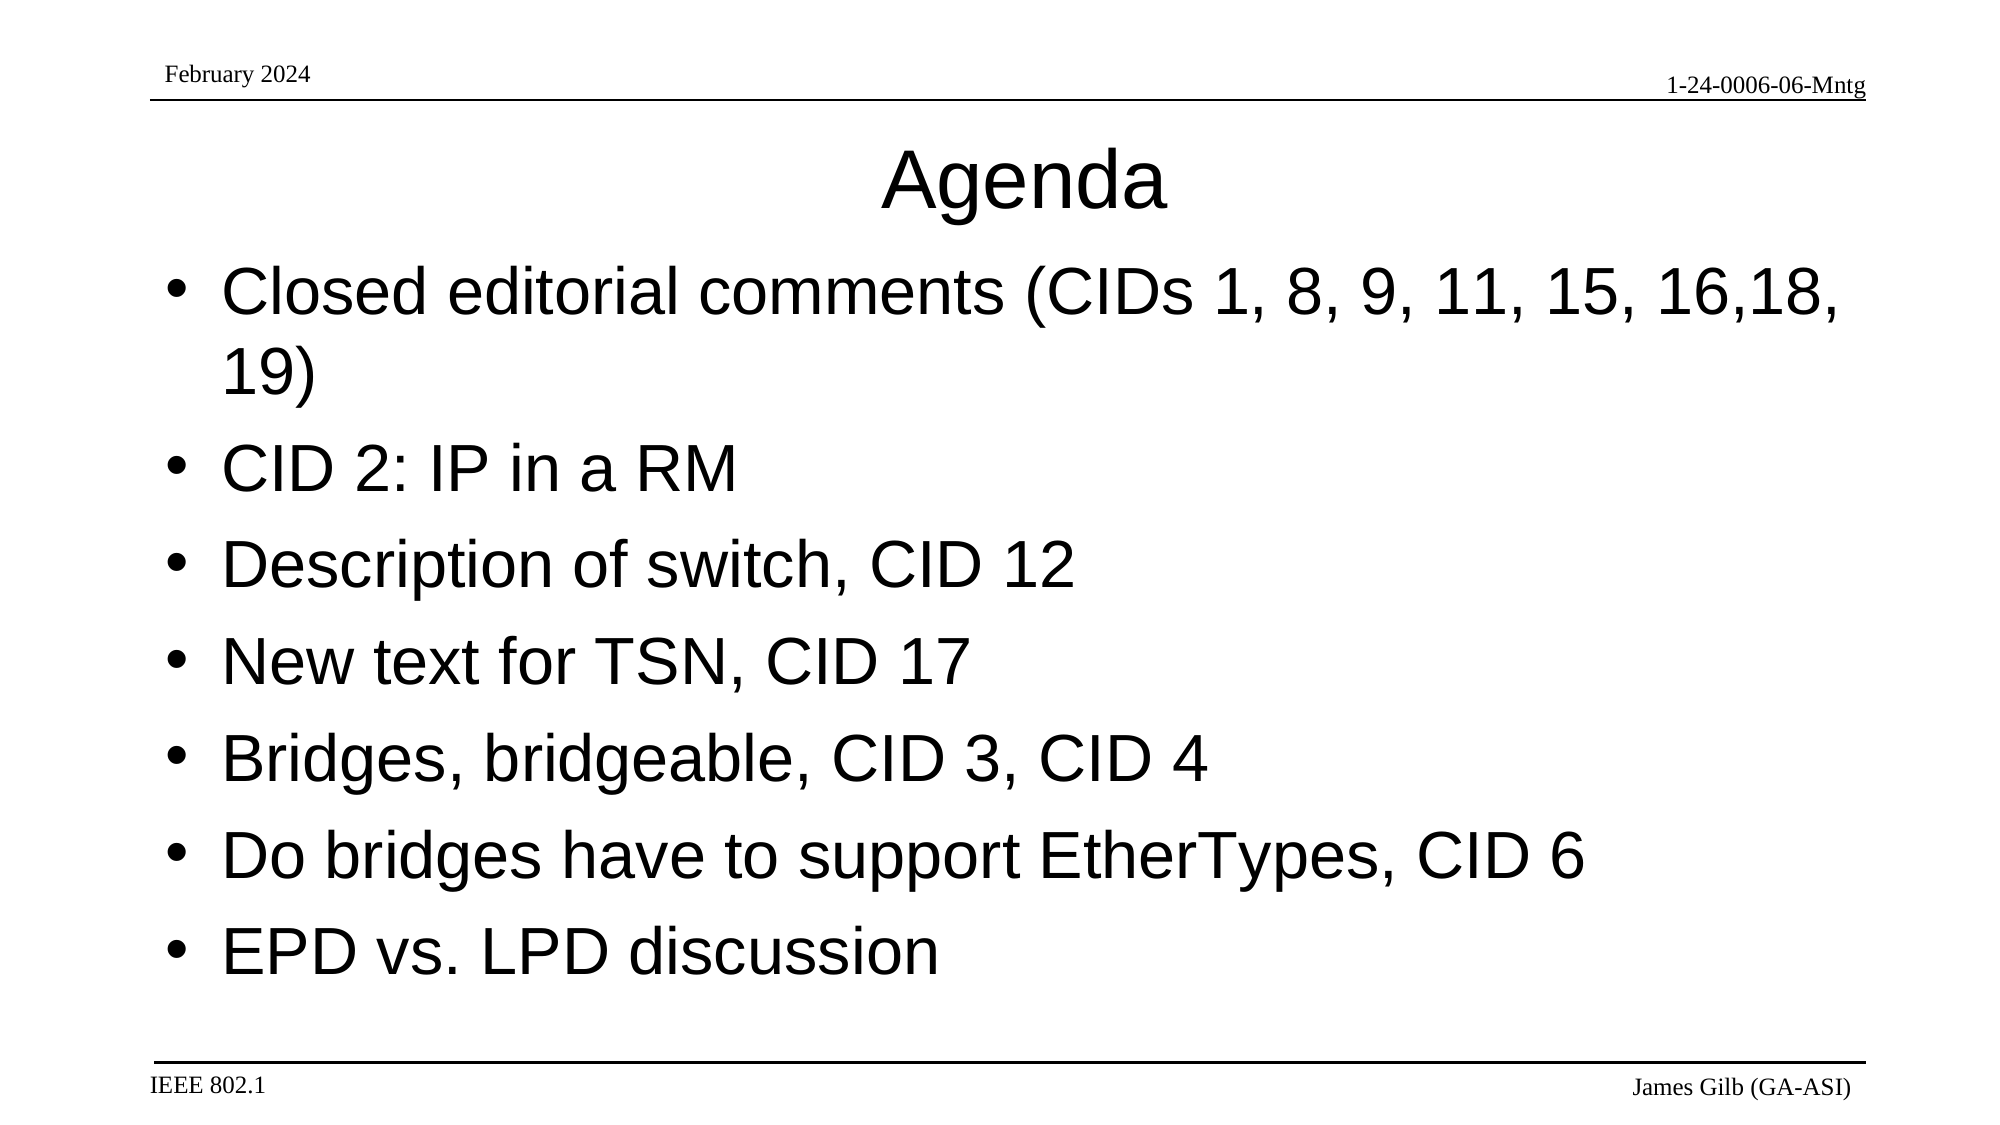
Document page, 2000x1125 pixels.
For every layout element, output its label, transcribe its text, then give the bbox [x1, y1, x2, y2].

title Agenda [149, 112, 1900, 238]
list Closed editorial comments (CIDs 1, 8, 9, 11, 15, 16,18, 19) CID 2: IP in a RM Description of switch, CID 12 New text for TSN, CID 17 Bridges, bridgeable, CID 3, CID 4 Do bridges have to support EtherTypes, CID 6 EPD vs. LPD discussion [150, 239, 1900, 1051]
